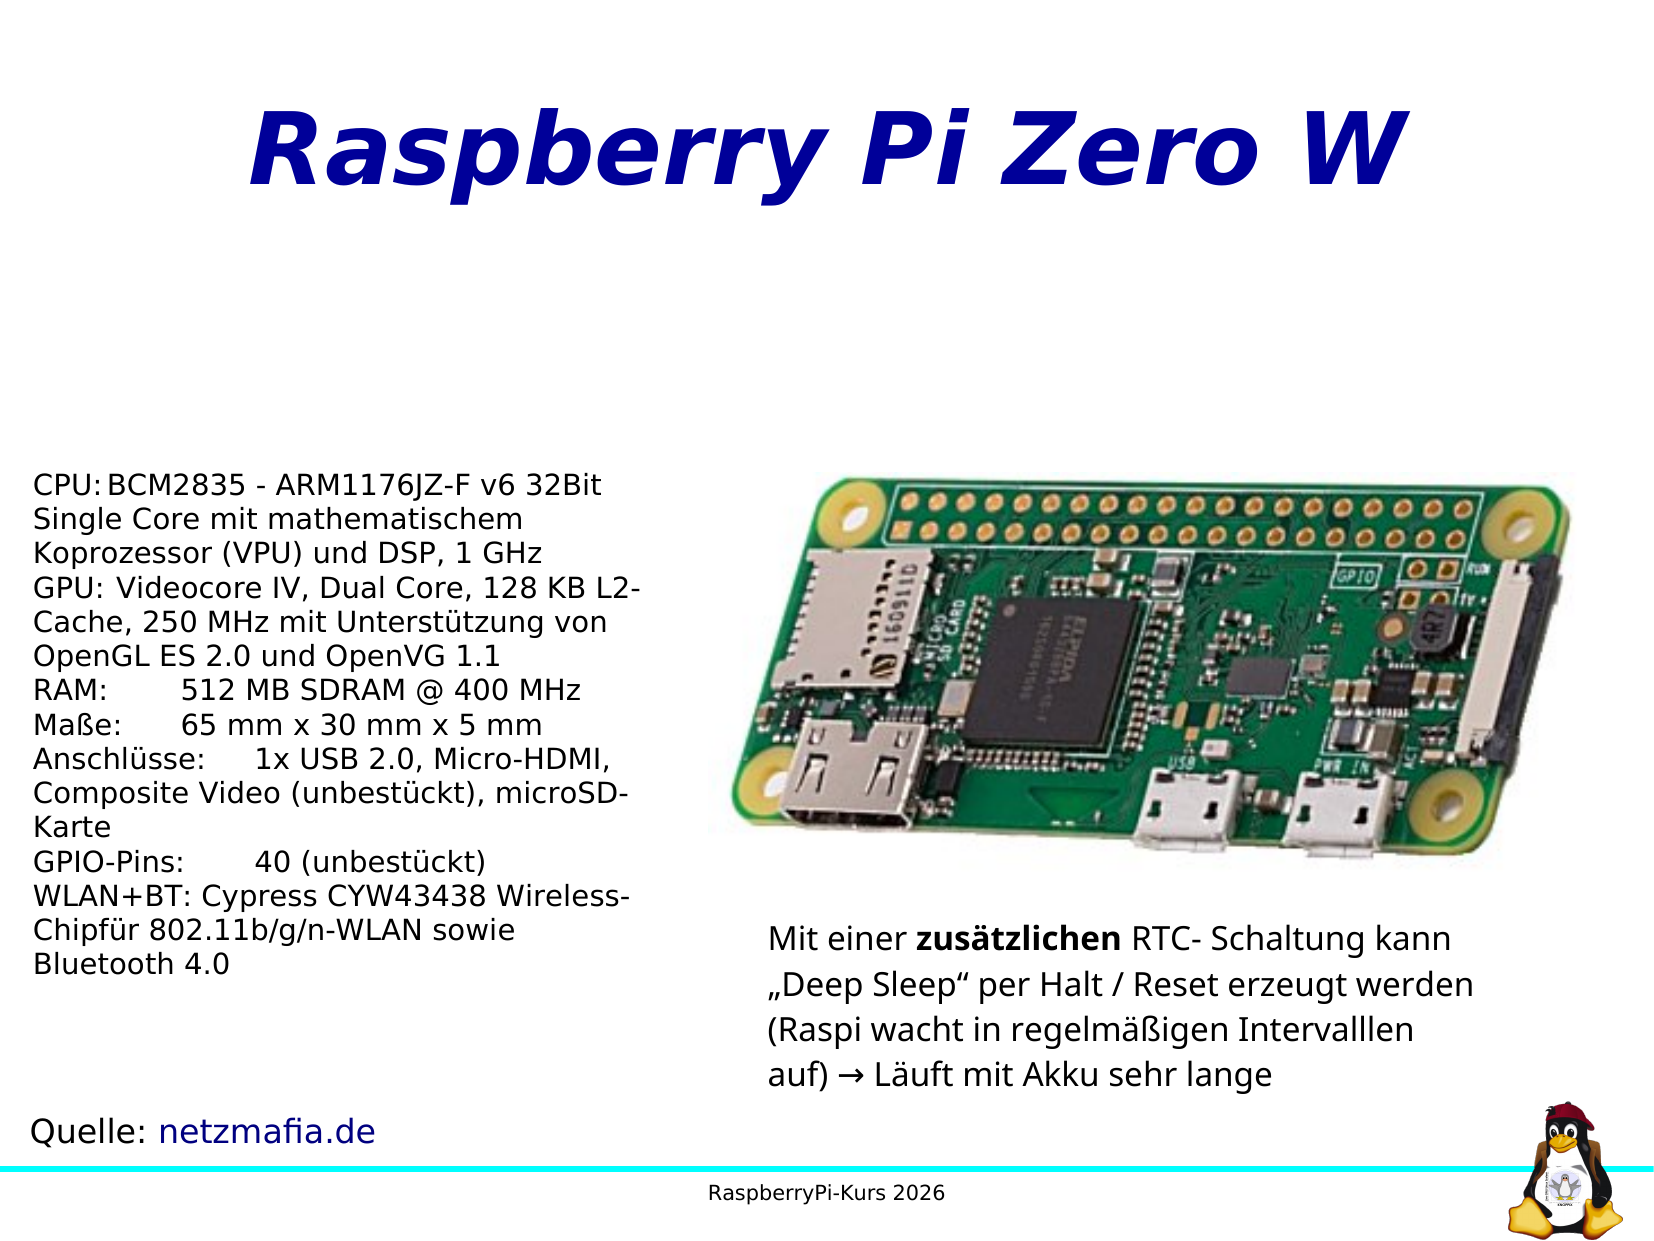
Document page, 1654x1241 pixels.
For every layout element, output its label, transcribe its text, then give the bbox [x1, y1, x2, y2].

list CPU: BCM2835 - ARM1176JZ-F v6 32Bit Single Core mit mathematischem Koprozessor (VPU) und DSP, 1 GHz GPU: Videocore IV, Dual Core, 128 KB L2-Cache, 250 MHz mit Unterstützung von OpenGL ES 2.0 und OpenVG 1.1 RAM: 512 MB SDRAM @ 400 MHz Maße: 65 mm x 30 mm x 5 mm Anschlüsse: 1x USB 2.0, Micro-HDMI, Composite Video (unbestückt), microSD-Karte GPIO-Pins: 40 (unbestückt) WLAN+BT: Cypress CYW43438 Wireless-Chipfür 802.11b/g/n-WLAN sowie Bluetooth 4.0 [32, 433, 650, 982]
text_box Mit einer zusätzlichen RTC- Schaltung kann „Deep Sleep“ per Halt / Reset erzeugt werden (Raspi wacht in regelmäßigen Intervalllen auf) → Läuft mit Akku sehr lange [767, 915, 1477, 1108]
picture [1505, 1100, 1625, 1241]
picture [708, 472, 1595, 874]
text_box Quelle: netzmafia.de [29, 1113, 473, 1152]
title Raspberry Pi Zero W [121, 33, 1534, 267]
